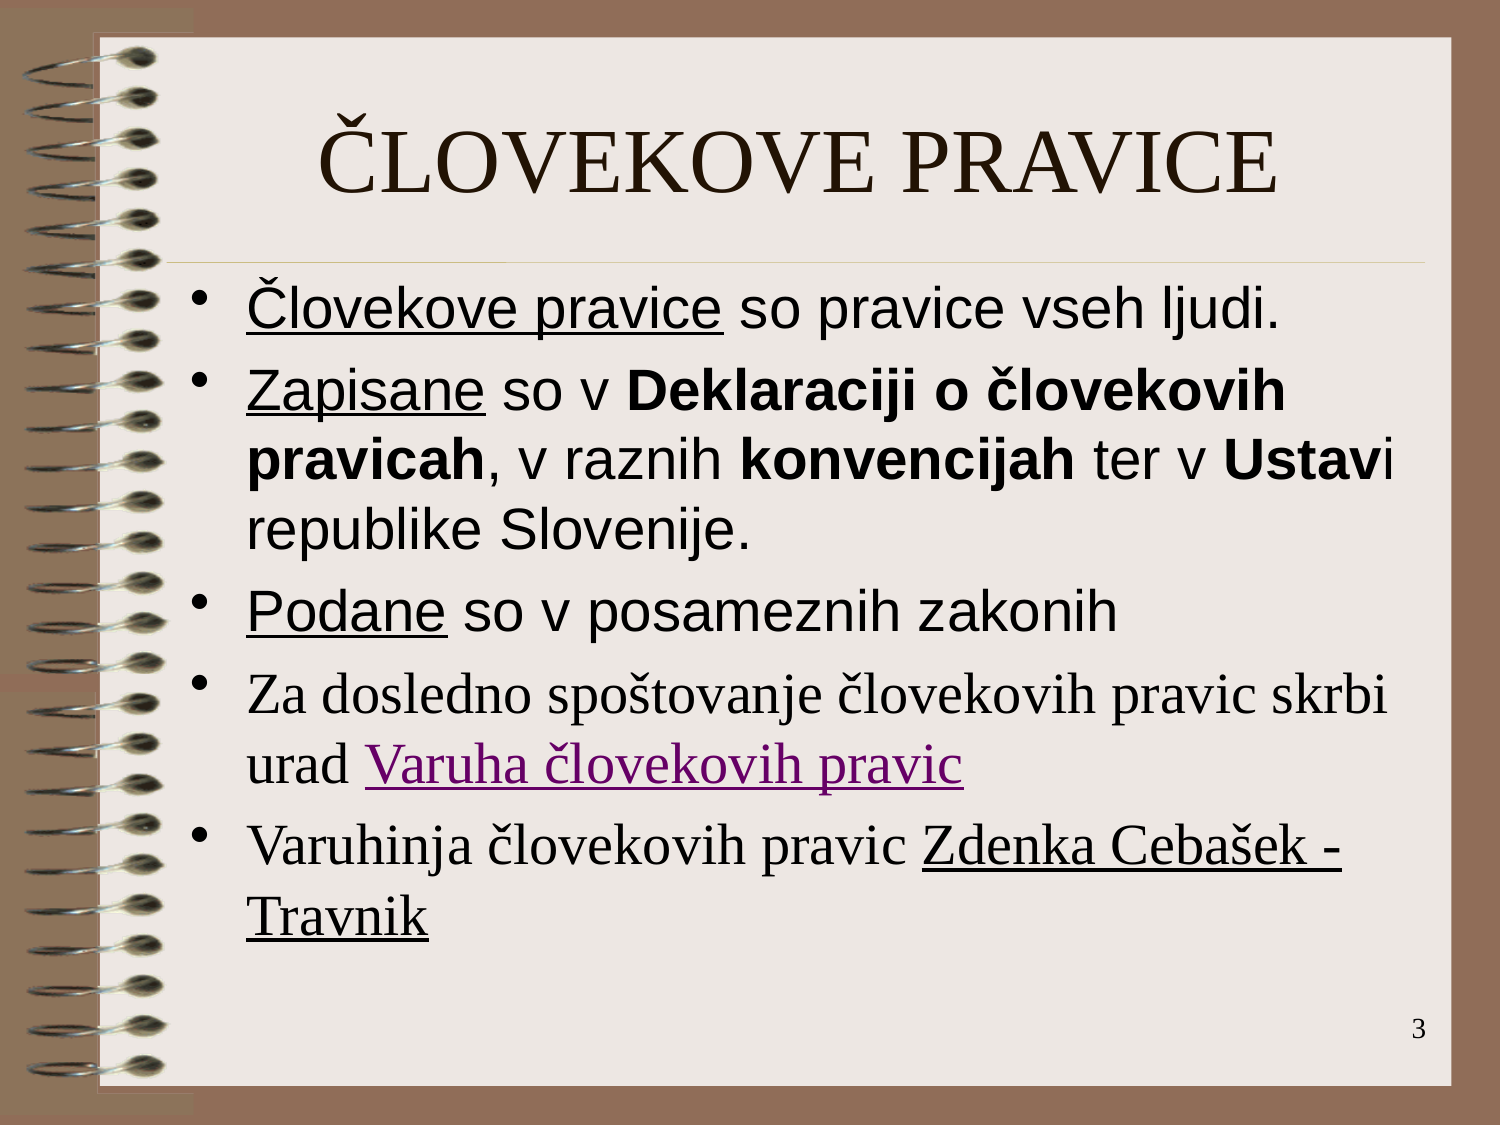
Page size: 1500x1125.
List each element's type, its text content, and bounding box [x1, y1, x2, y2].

picture [0, 692, 194, 1115]
picture [0, 8, 194, 674]
title ČLOVEKOVE PRAVICE [174, 62, 1425, 250]
slide_number <number> [1128, 1001, 1442, 1077]
list Človekove pravice so pravice vseh ljudi. Zapisane so v Deklaraciji o človekovih pravicah, v raznih konvencijah ter v Ustavi republike Slovenije. Podane so v posameznih zakonih Za dosledno spoštovanje človekovih pravic skrbi urad Varuha človekovih pravic Varuhinja človekovih pravic Zdenka Cebašek - Travnik [174, 262, 1425, 1013]
